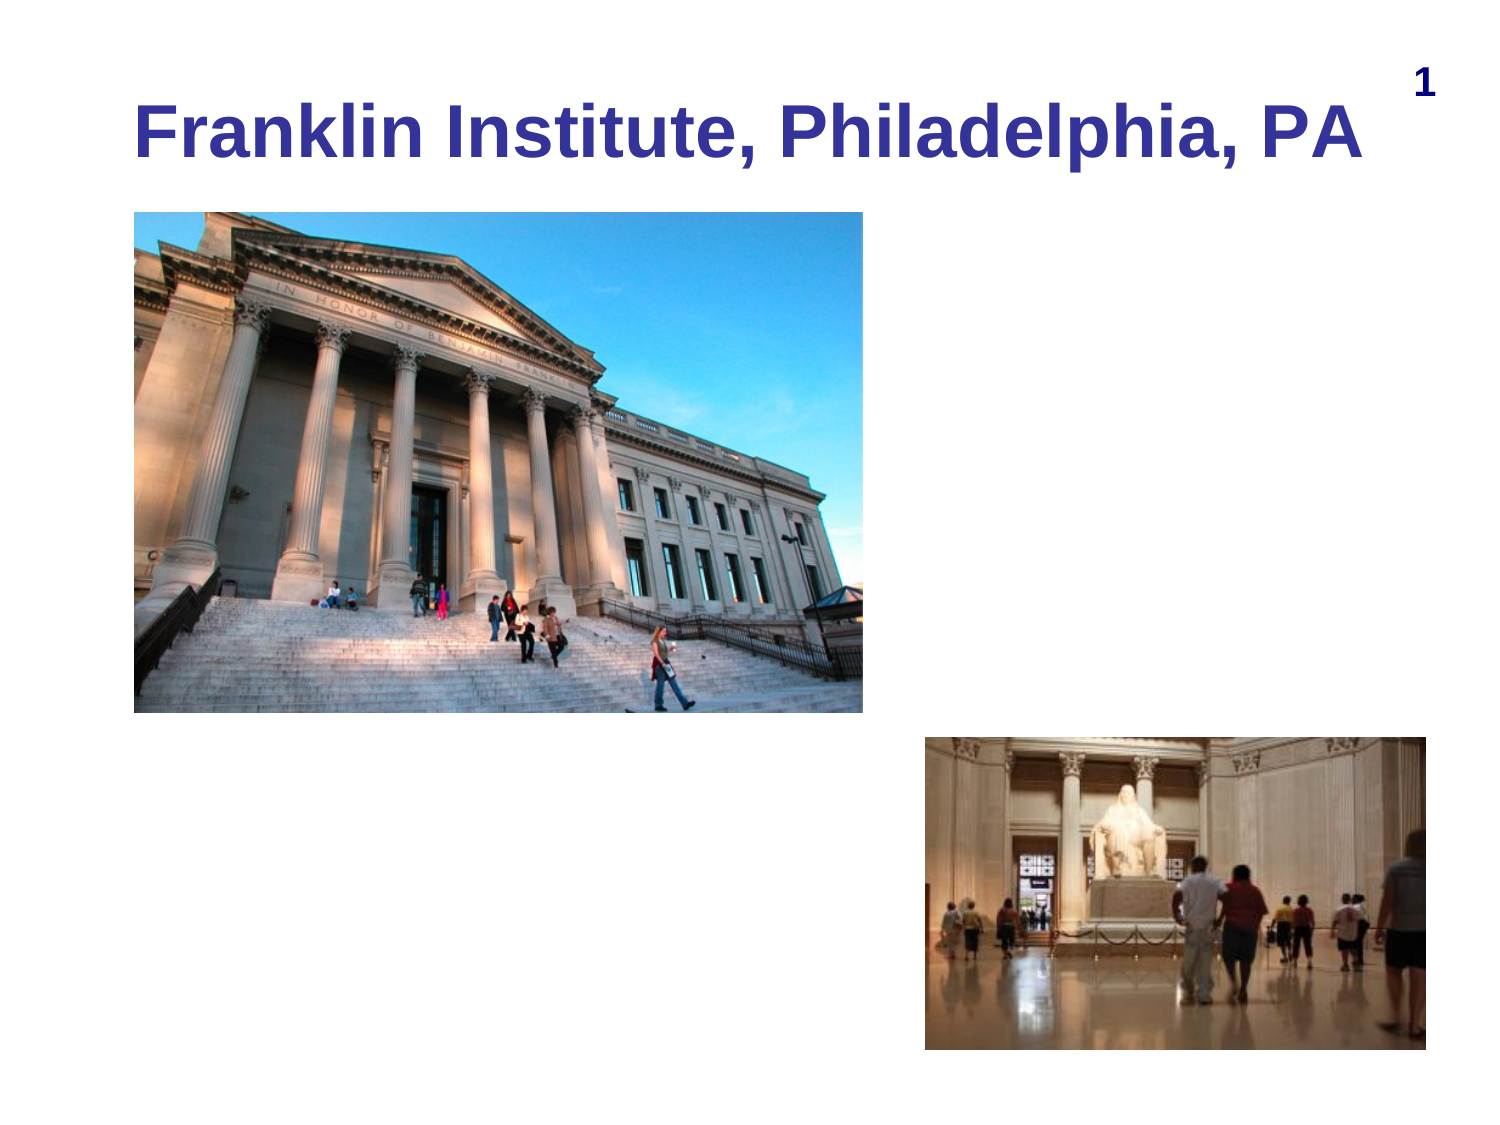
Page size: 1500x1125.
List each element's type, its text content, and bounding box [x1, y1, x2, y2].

picture [134, 212, 863, 713]
title Franklin Institute, Philadelphia, PA [75, 75, 1426, 188]
text_box 1 [1387, 47, 1463, 113]
picture [925, 737, 1426, 1051]
